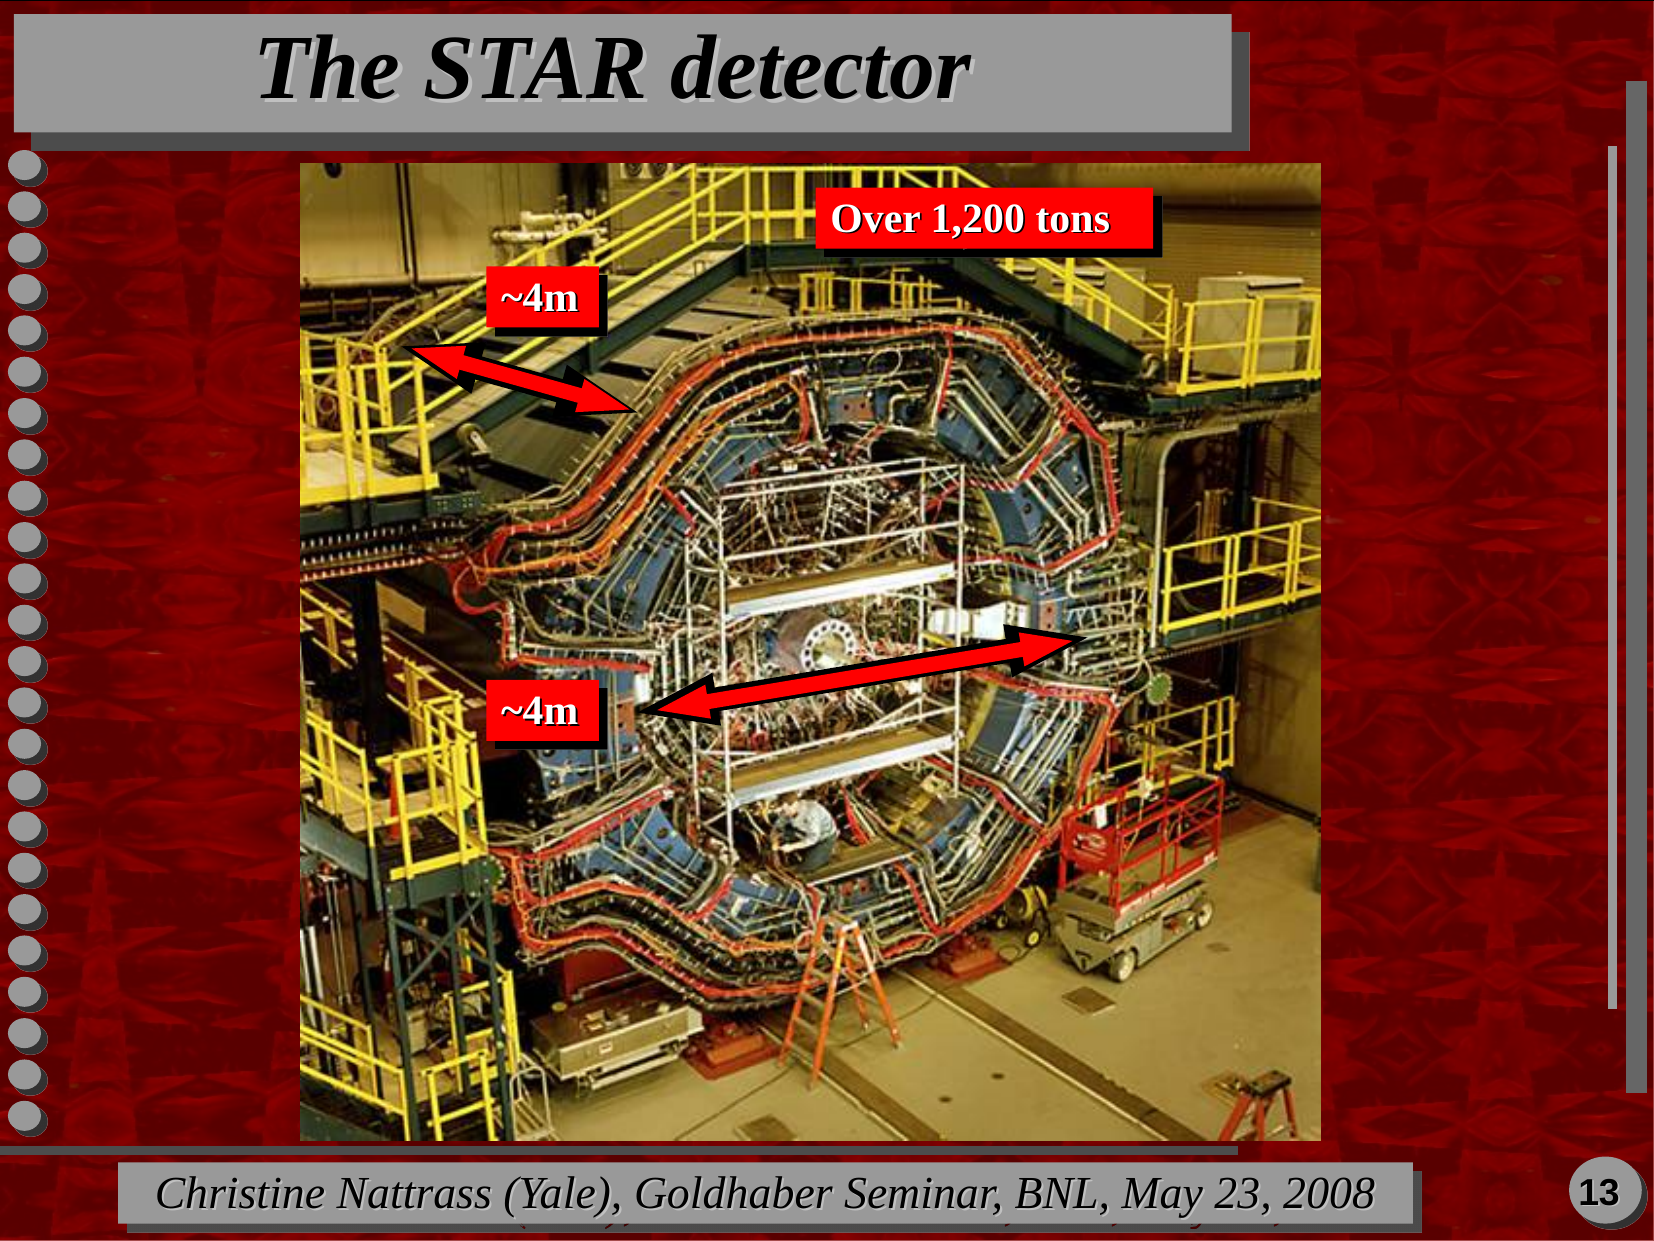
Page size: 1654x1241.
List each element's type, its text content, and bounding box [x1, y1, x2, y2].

text_box ~4m [486, 679, 599, 741]
picture [300, 163, 1321, 1141]
title The STAR detector [0, 0, 1232, 145]
text_box ~4m [486, 266, 599, 328]
text_box Over 1,200 tons [815, 187, 1154, 249]
